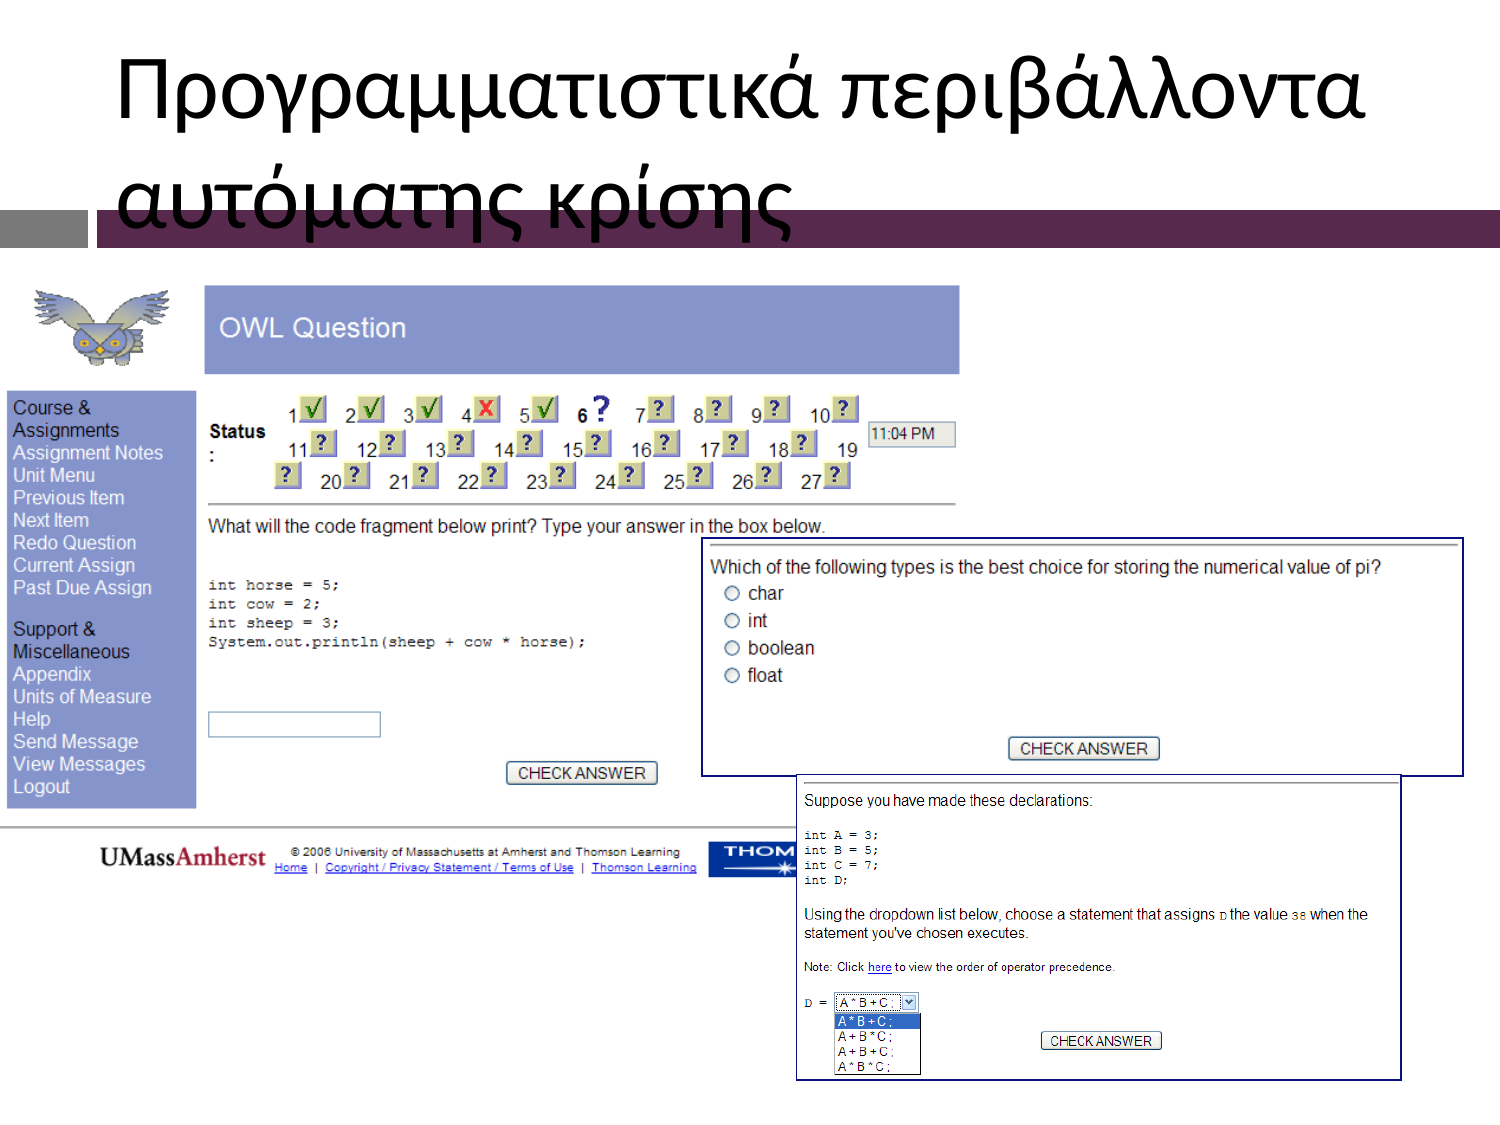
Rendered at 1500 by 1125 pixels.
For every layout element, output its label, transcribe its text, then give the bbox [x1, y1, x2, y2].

picture [702, 538, 1463, 776]
title Προγραμματιστικά περιβάλλοντα αυτόματης κρίσης [100, 19, 1438, 182]
picture [0, 278, 963, 882]
picture [797, 775, 1401, 1080]
